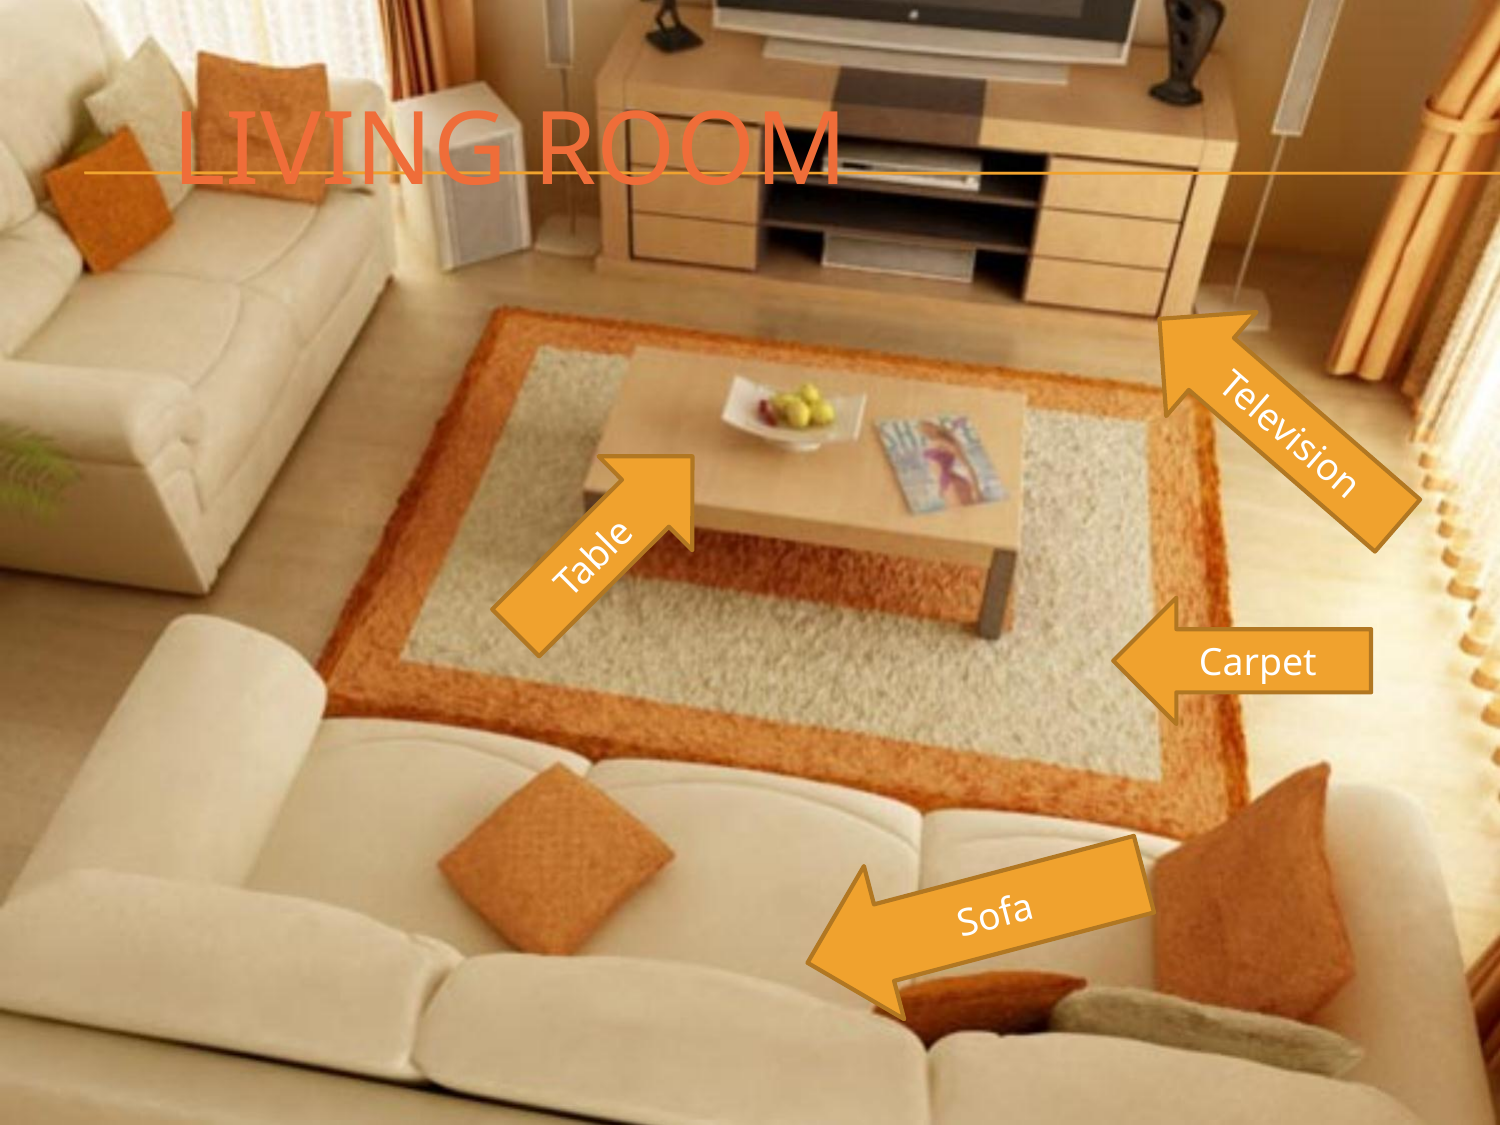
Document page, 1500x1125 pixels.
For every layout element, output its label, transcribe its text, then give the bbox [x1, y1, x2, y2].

text_box Sofa [807, 835, 1155, 1020]
text_box Television [1159, 311, 1421, 552]
title living room [50, 75, 1475, 213]
text_box Carpet [1113, 597, 1372, 724]
picture [0, 0, 1500, 1125]
text_box Table [492, 456, 693, 657]
